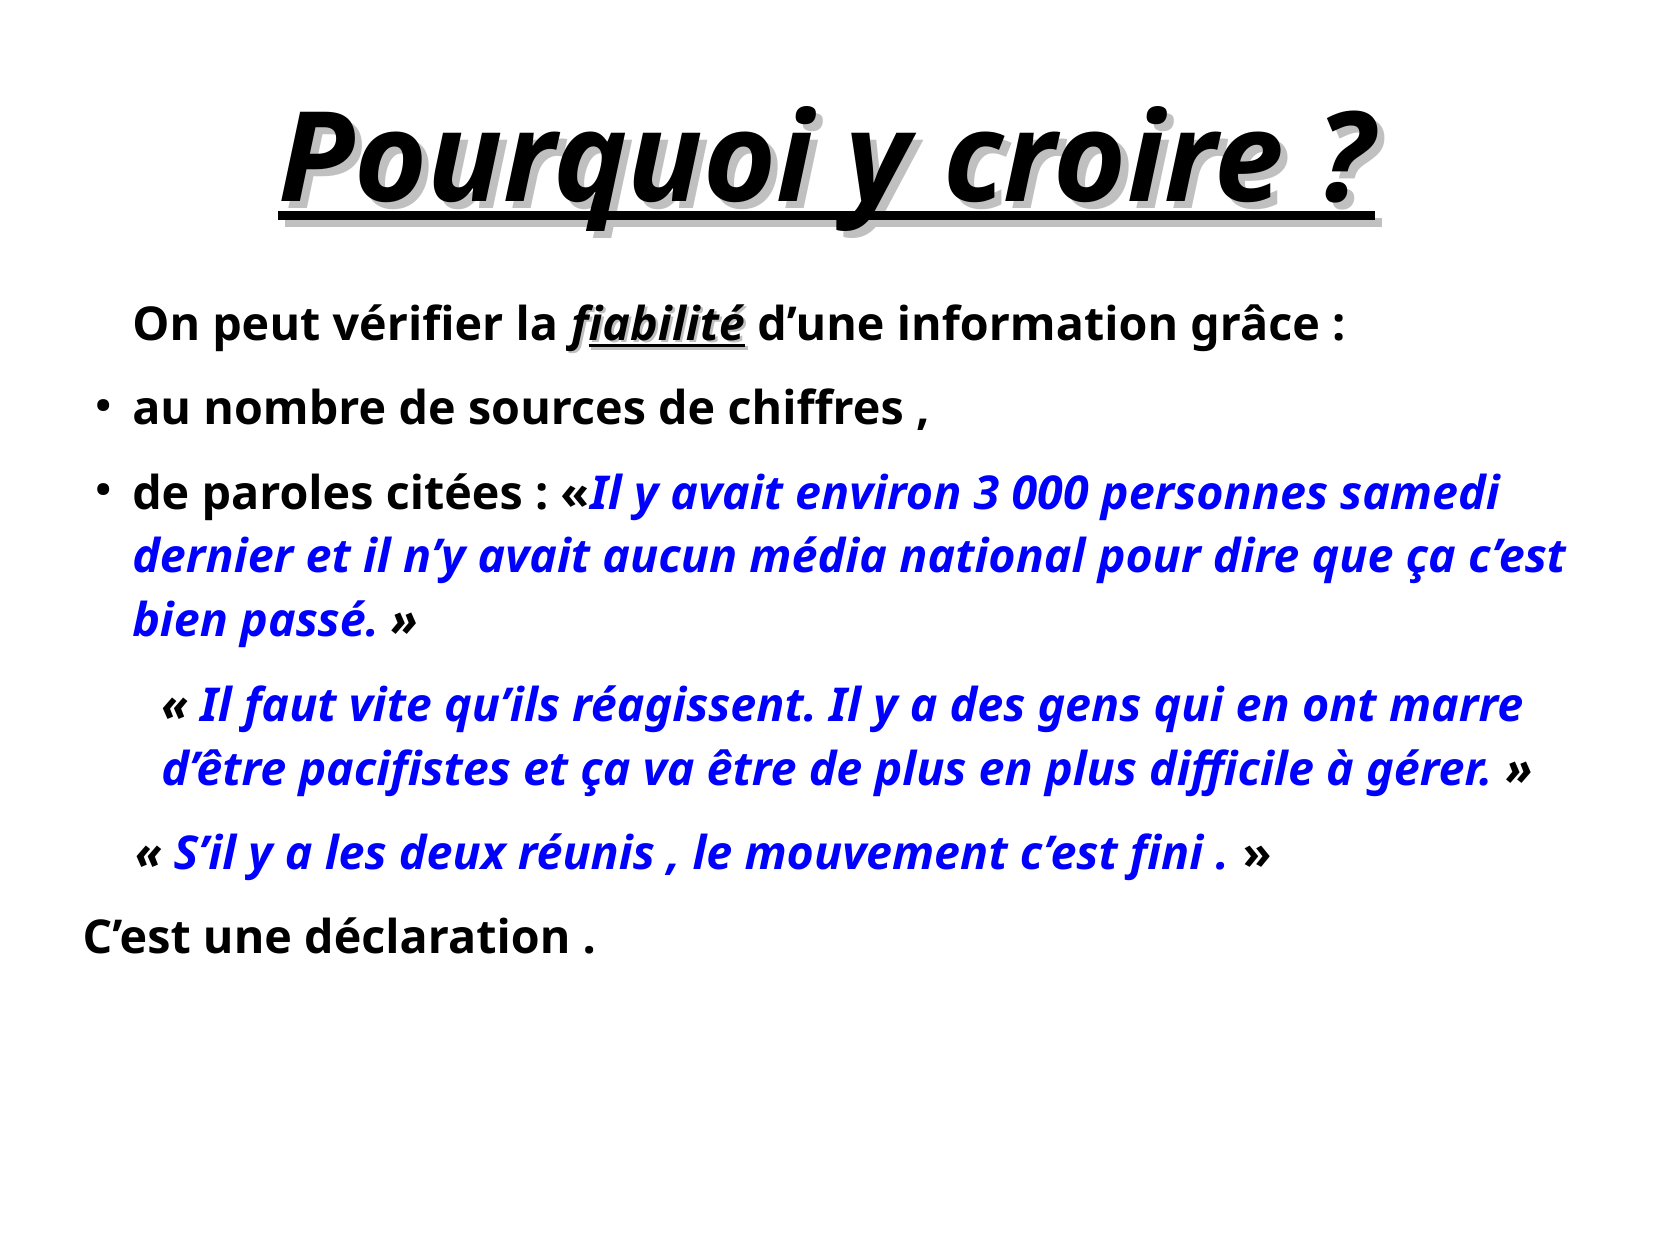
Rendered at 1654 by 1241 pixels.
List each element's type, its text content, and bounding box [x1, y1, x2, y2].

list On peut vérifier la fiabilité d’une information grâce : au nombre de sources de chiffres , de paroles citées : «Il y avait environ 3 000 personnes samedi dernier et il n’y avait aucun média national pour dire que ça c’est bien passé. » « Il faut vite qu’ils réagissent. Il y a des gens qui en ont marre d’être pacifistes et ça va être de plus en plus difficile à gérer. » « S’il y a les deux réunis , le mouvement c’est fini . » C’est une déclaration . [82, 290, 1571, 1010]
title Pourquoi y croire ? [82, 49, 1571, 257]
